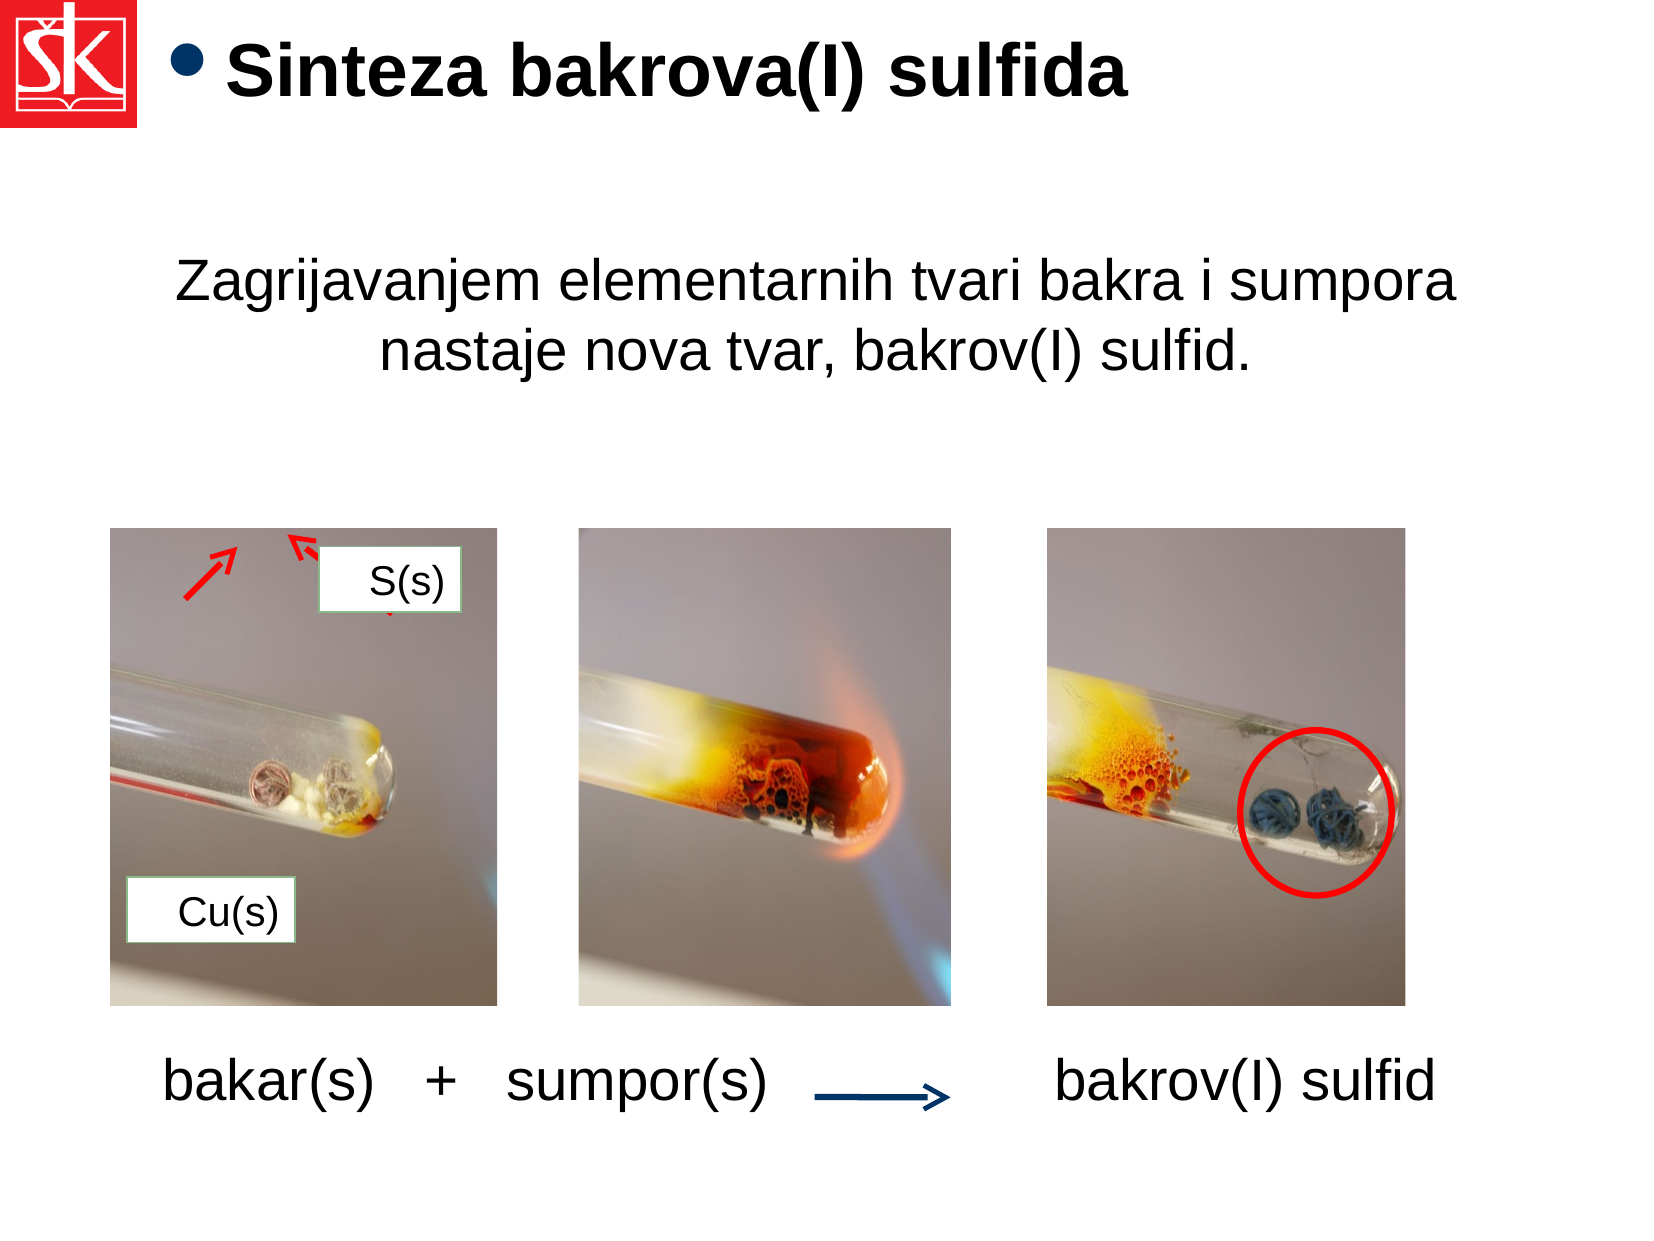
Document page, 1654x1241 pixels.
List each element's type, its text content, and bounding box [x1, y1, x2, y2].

text_box + [435, 1034, 490, 1121]
text_box bakar(s) [68, 1034, 435, 1121]
picture [110, 528, 498, 1006]
text_box Cu(s) [127, 877, 295, 943]
text_box S(s) [318, 546, 461, 612]
text_box Sinteza bakrova(I) sulfida [151, 13, 1558, 212]
picture [578, 528, 951, 1006]
picture [1047, 528, 1406, 1006]
text_box bakrov(I) sulfid [940, 1034, 1516, 1121]
text_box Zagrijavanjem elementarnih tvari bakra i sumpora nastaje nova tvar, bakrov(I) sulfid. [110, 234, 1489, 390]
picture [0, 0, 137, 128]
text_box sumpor(s) [490, 1034, 800, 1121]
